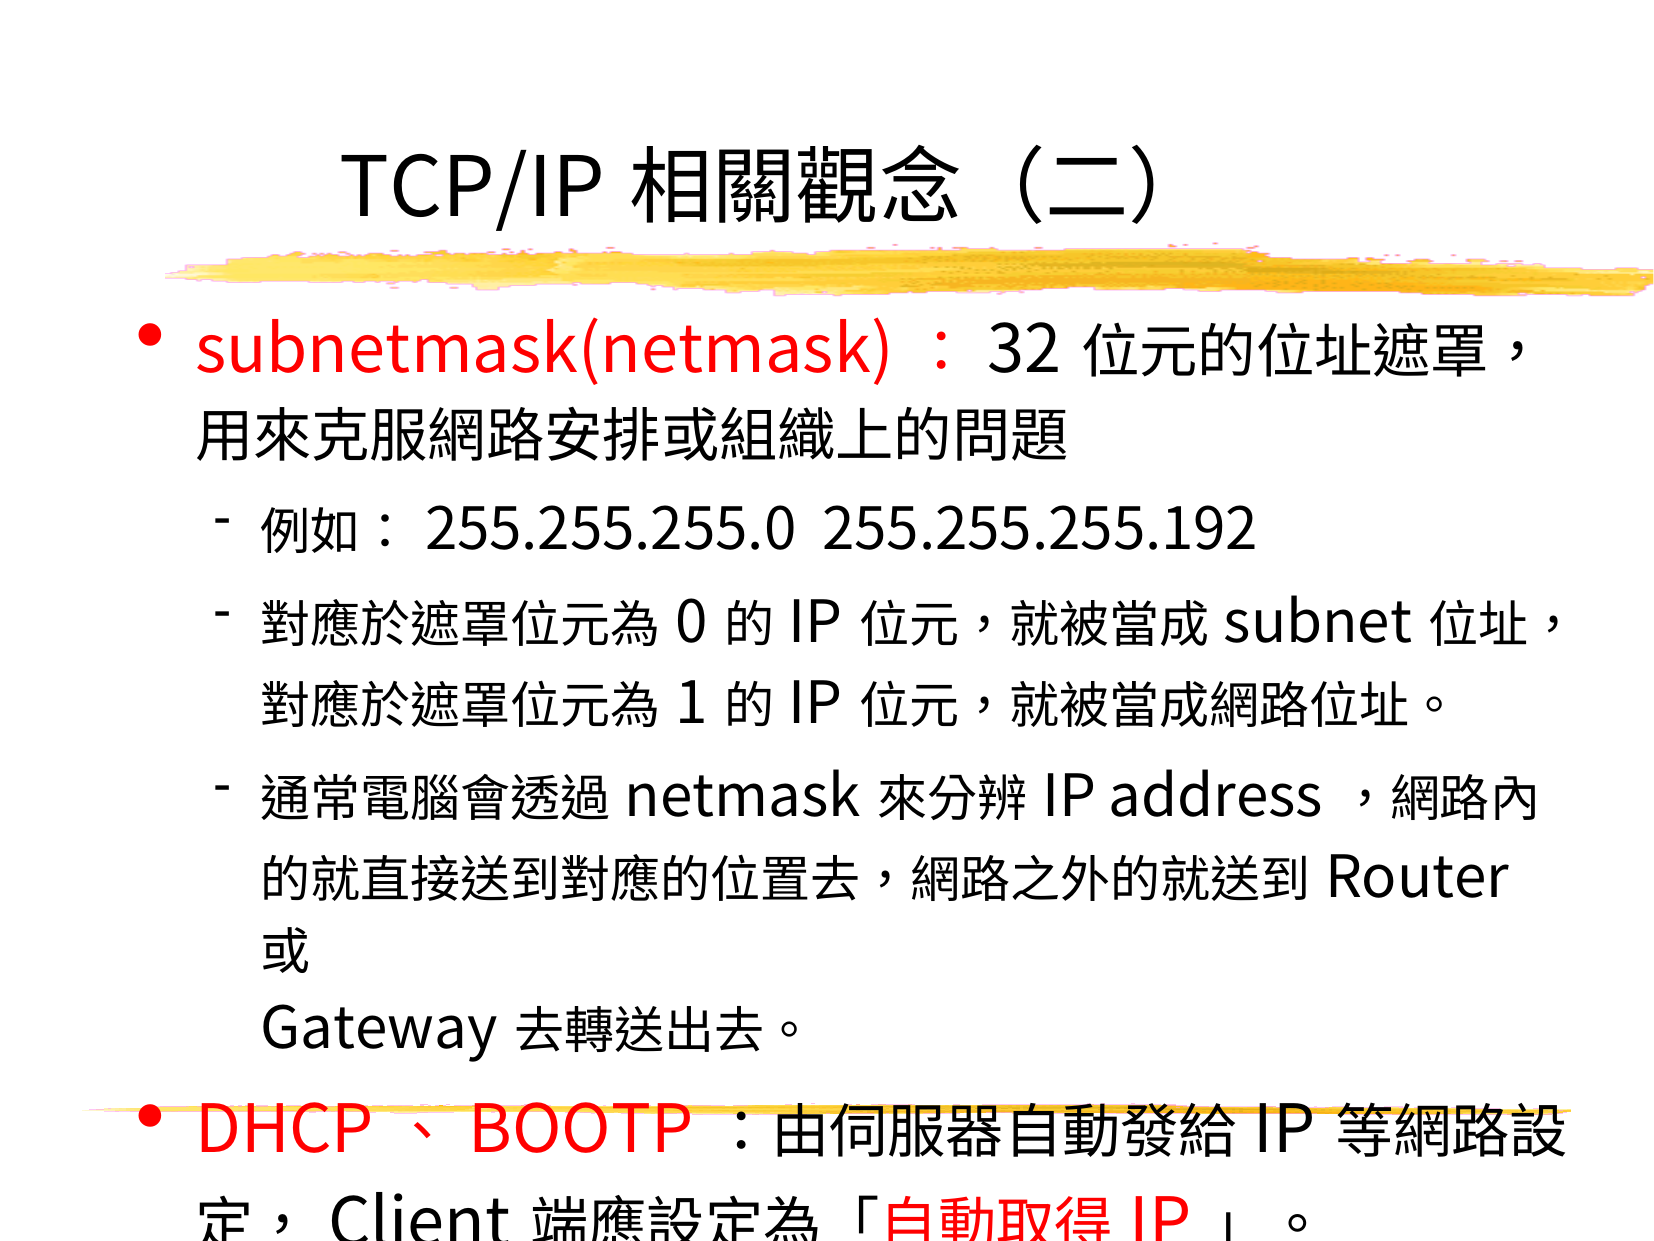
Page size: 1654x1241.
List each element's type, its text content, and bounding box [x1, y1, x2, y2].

title TCP/IP相關觀念（二） [73, 41, 1479, 249]
picture [165, 237, 1654, 308]
list subnetmask(netmask)：32位元的位址遮罩，用來克服網路安排或組織上的問題 例如：255.255.255.0 255.255.255.192 對應於遮罩位元為0的IP位元，就被當成subnet位址，對應於遮罩位元為1的IP位元，就被當成網路位址。 通常電腦會透過netmask來分辨IP address，網路內的就直接送到對應的位置去，網路之外的就送到Router或 Gateway去轉送出去。 DHCP、BOOTP：由伺服器自動發給IP等網路設定，Client端應設定為「自動取得IP」。 [124, 290, 1591, 1241]
picture [82, 1102, 124, 1117]
